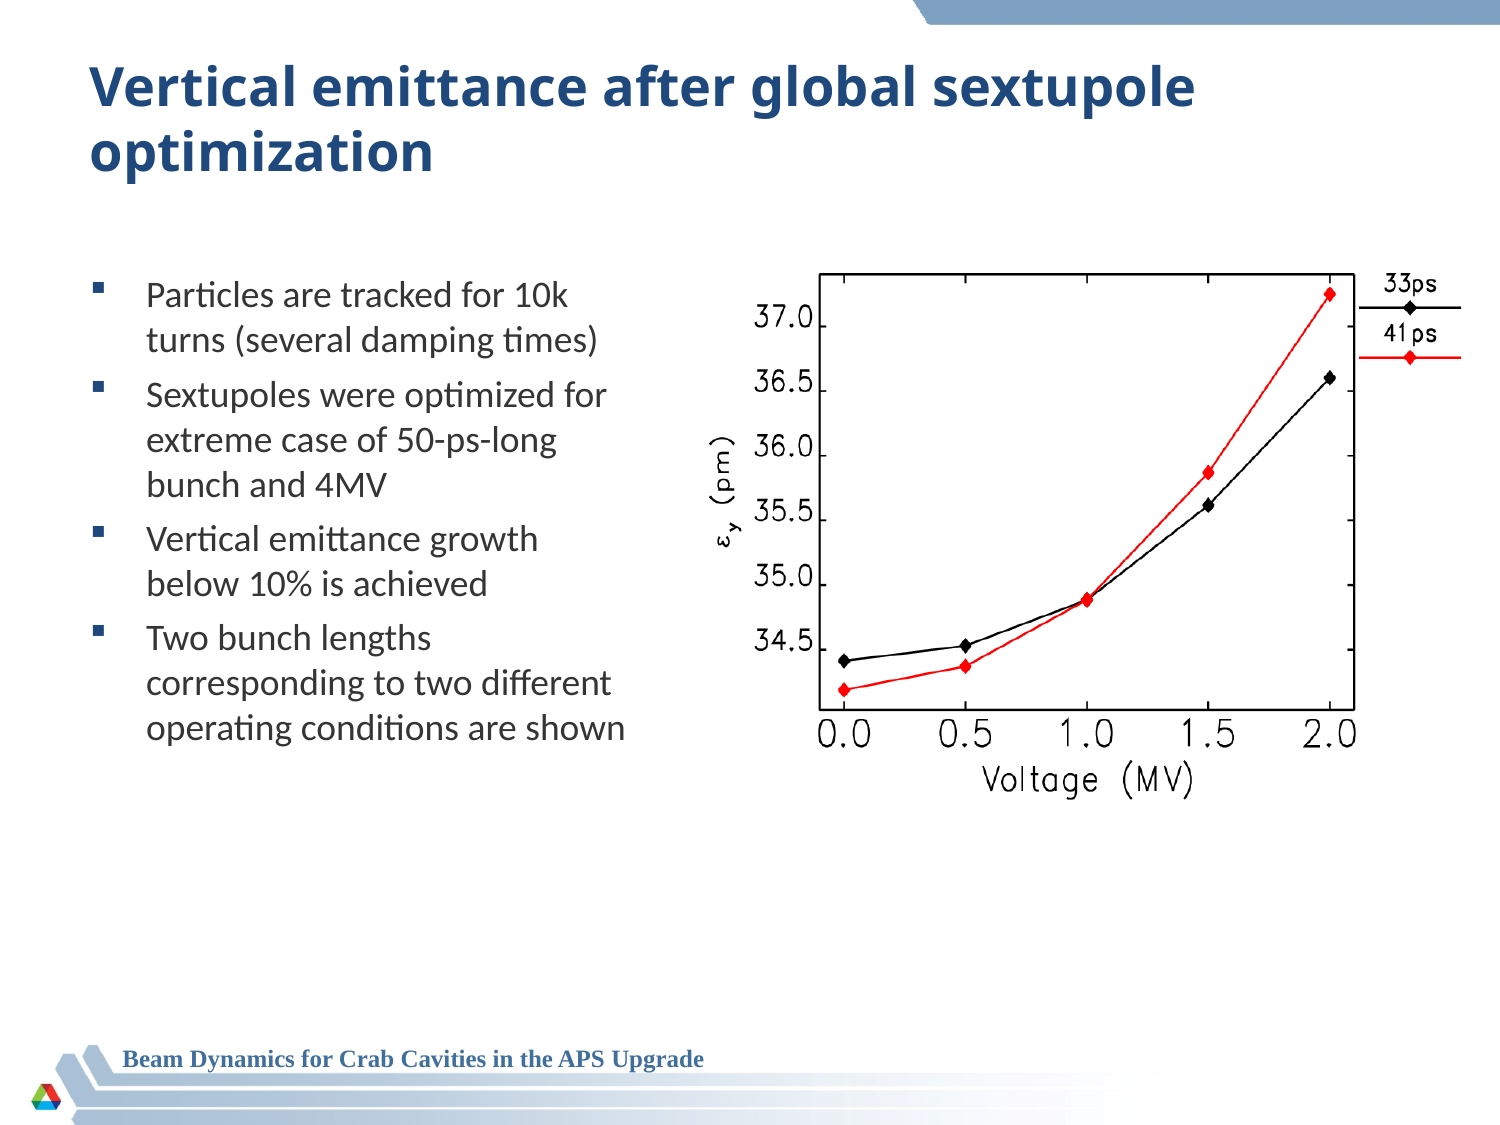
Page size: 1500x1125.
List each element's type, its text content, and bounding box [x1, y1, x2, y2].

list Particles are tracked for 10k turns (several damping times) Sextupoles were optimized for extreme case of 50-ps-long bunch and 4MV Vertical emittance growth below 10% is achieved Two bunch lengths corresponding to two different operating conditions are shown [75, 262, 652, 1021]
picture [0, 1037, 1500, 1125]
picture [709, 272, 1462, 800]
title Vertical emittance after global sextupole optimization [75, 45, 1426, 233]
picture [0, 0, 1500, 26]
